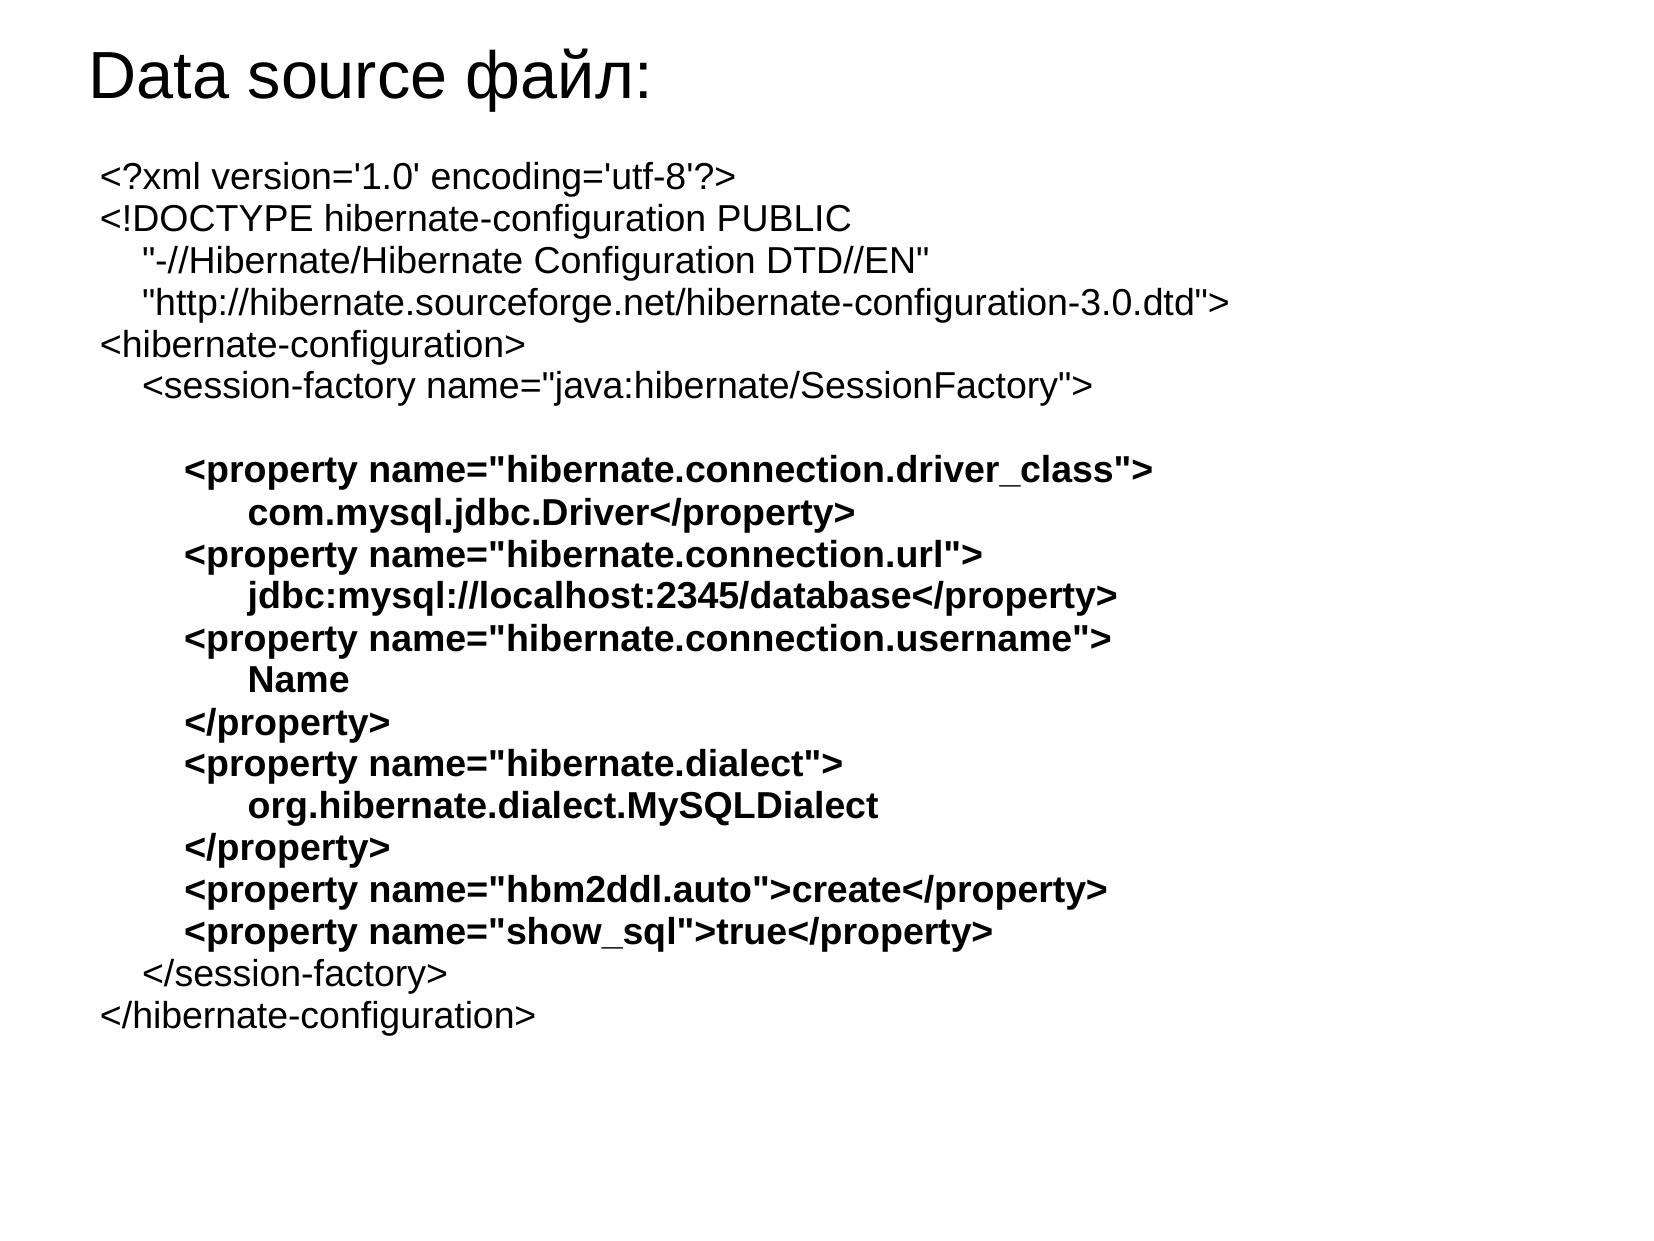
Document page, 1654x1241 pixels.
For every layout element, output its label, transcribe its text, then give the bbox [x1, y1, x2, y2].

text_box <?xml version='1.0' encoding='utf-8'?> <!DOCTYPE hibernate-configuration PUBLIC "-//Hibernate/Hibernate Configuration DTD//EN" "http://hibernate.sourceforge.net/hibernate-configuration-3.0.dtd"> <hibernate-configuration> <session-factory name="java:hibernate/SessionFactory"> <property name="hibernate.connection.driver_class"> com.mysql.jdbc.Driver</property> <property name="hibernate.connection.url"> jdbc:mysql://localhost:2345/database</property> <property name="hibernate.connection.username"> Name </property> <property name="hibernate.dialect"> org.hibernate.dialect.MySQLDialect </property> <property name="hbm2ddl.auto">create</property> <property name="show_sql">true</property> </session-factory> </hibernate-configuration> [85, 147, 1654, 1211]
list Data source файл: [17, 37, 1506, 857]
